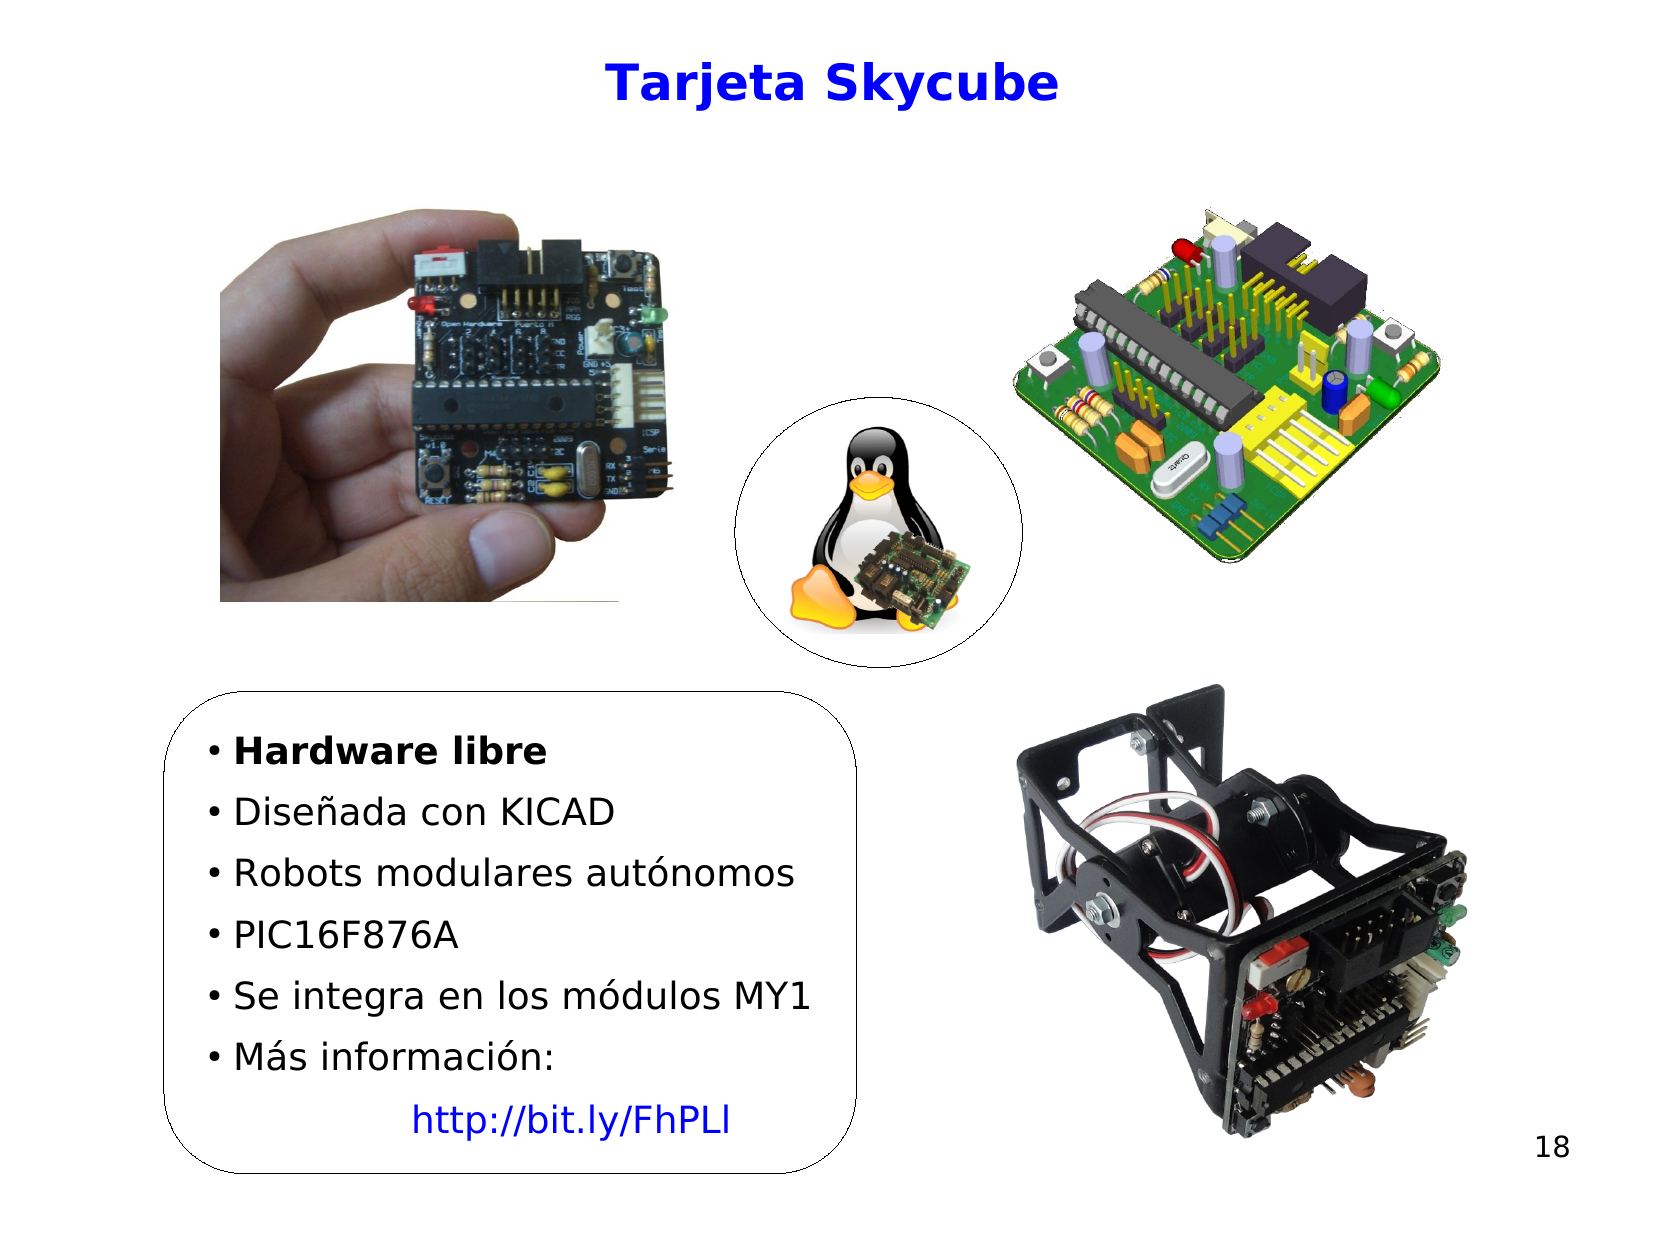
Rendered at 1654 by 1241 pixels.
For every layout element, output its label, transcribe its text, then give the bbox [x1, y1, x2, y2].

picture [220, 194, 691, 602]
picture [1008, 202, 1445, 570]
picture [776, 417, 971, 650]
text_box Tarjeta Skycube [590, 46, 1077, 121]
text_box Hardware libre Diseñada con KICAD Robots modulares autónomos PIC16F876A Se integra en los módulos MY1 Más información: [193, 722, 828, 1087]
picture [1009, 680, 1472, 1143]
text_box http://bit.ly/FhPLl [396, 1091, 747, 1150]
